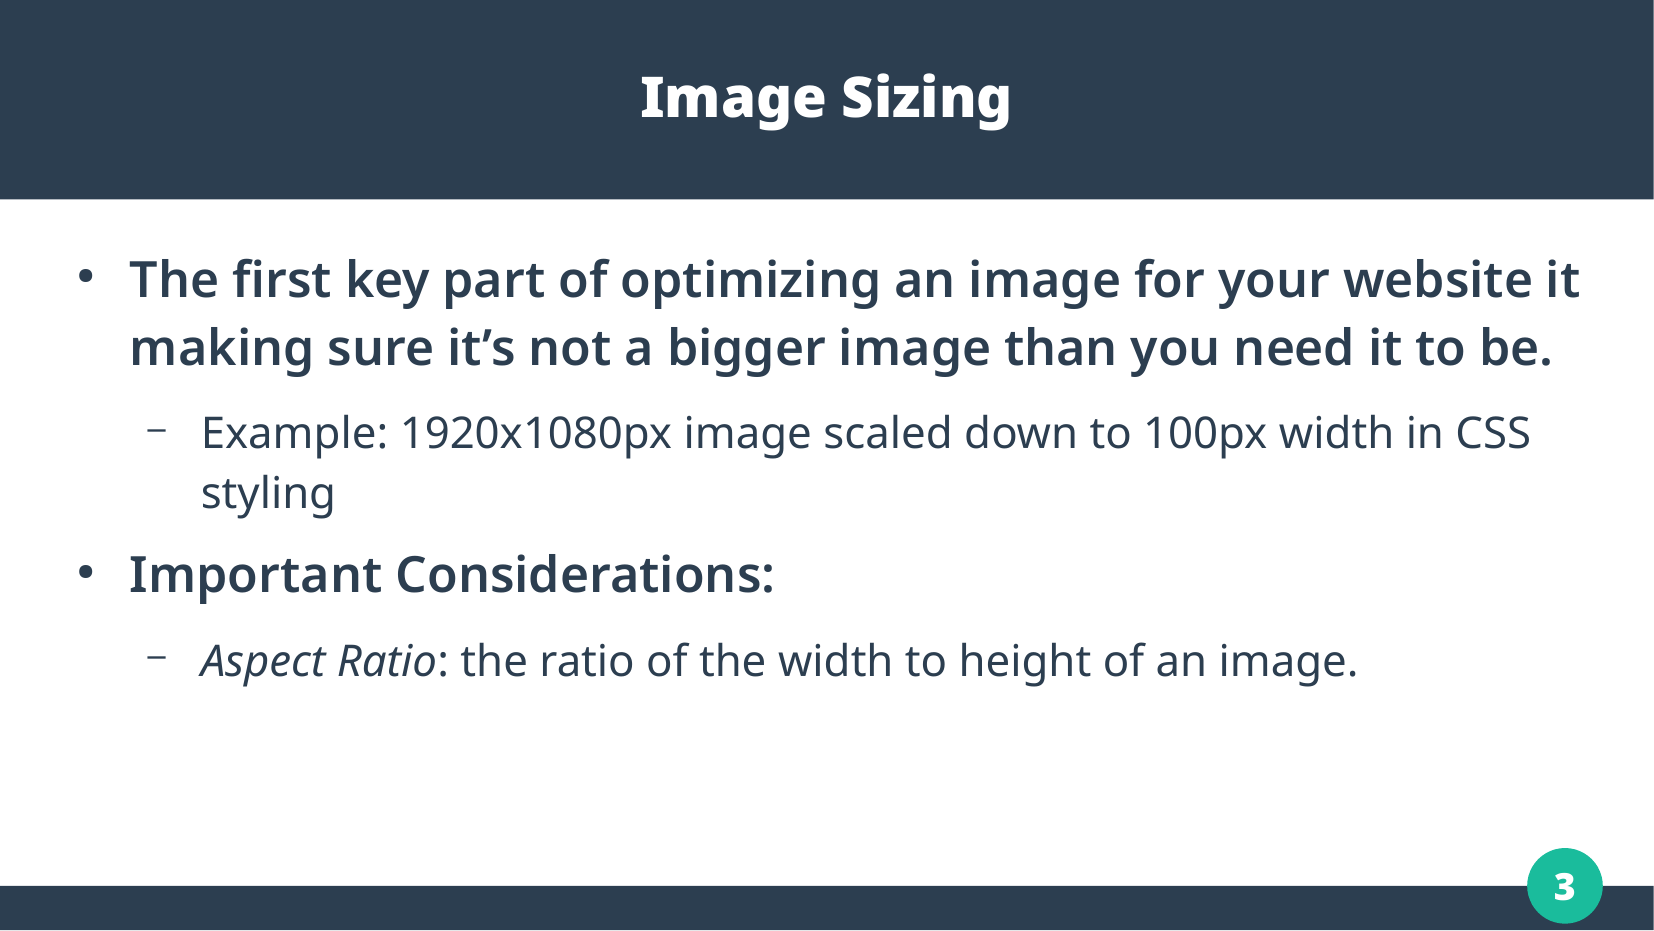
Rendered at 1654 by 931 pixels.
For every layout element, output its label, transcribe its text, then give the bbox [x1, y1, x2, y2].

title Image Sizing [59, 37, 1595, 155]
list The first key part of optimizing an image for your website it making sure it’s not a bigger image than you need it to be. Example: 1920x1080px image scaled down to 100px width in CSS styling Important Considerations: Aspect Ratio: the ratio of the width to height of an image. [59, 243, 1595, 864]
